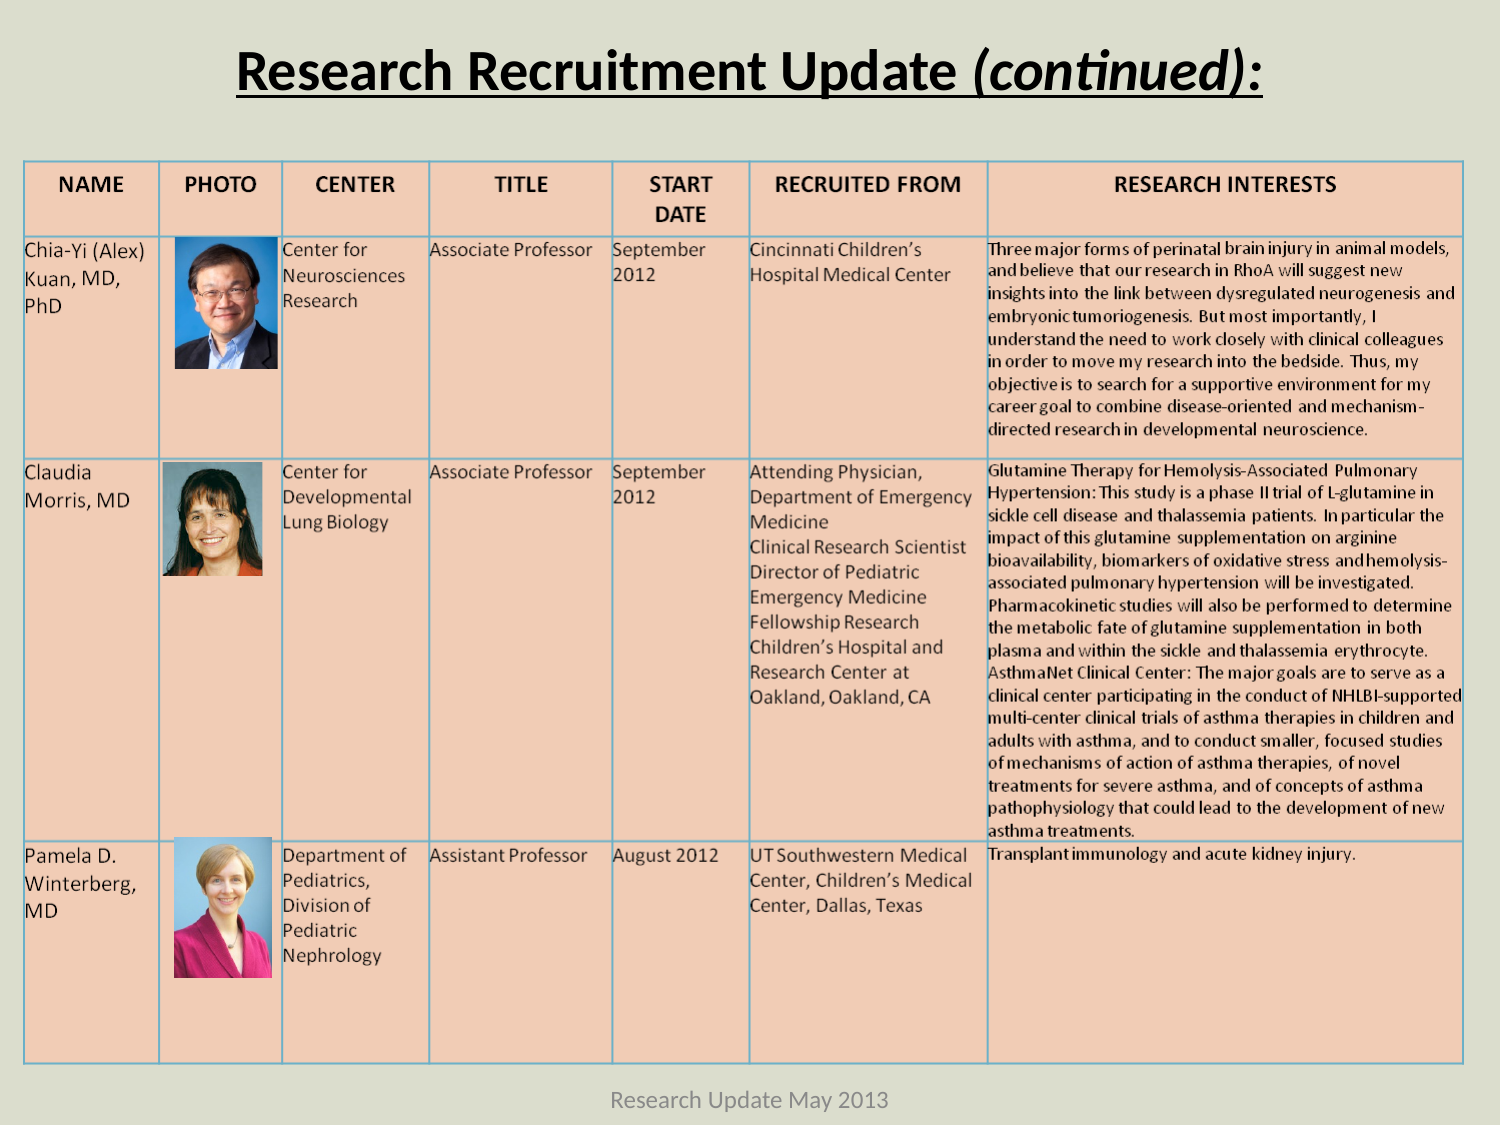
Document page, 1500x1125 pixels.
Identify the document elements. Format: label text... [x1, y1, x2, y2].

text_box Research Update May 2013 [512, 1076, 988, 1125]
picture [9, 151, 1478, 1076]
text_box Research Recruitment Update (continued): [50, 24, 1463, 113]
